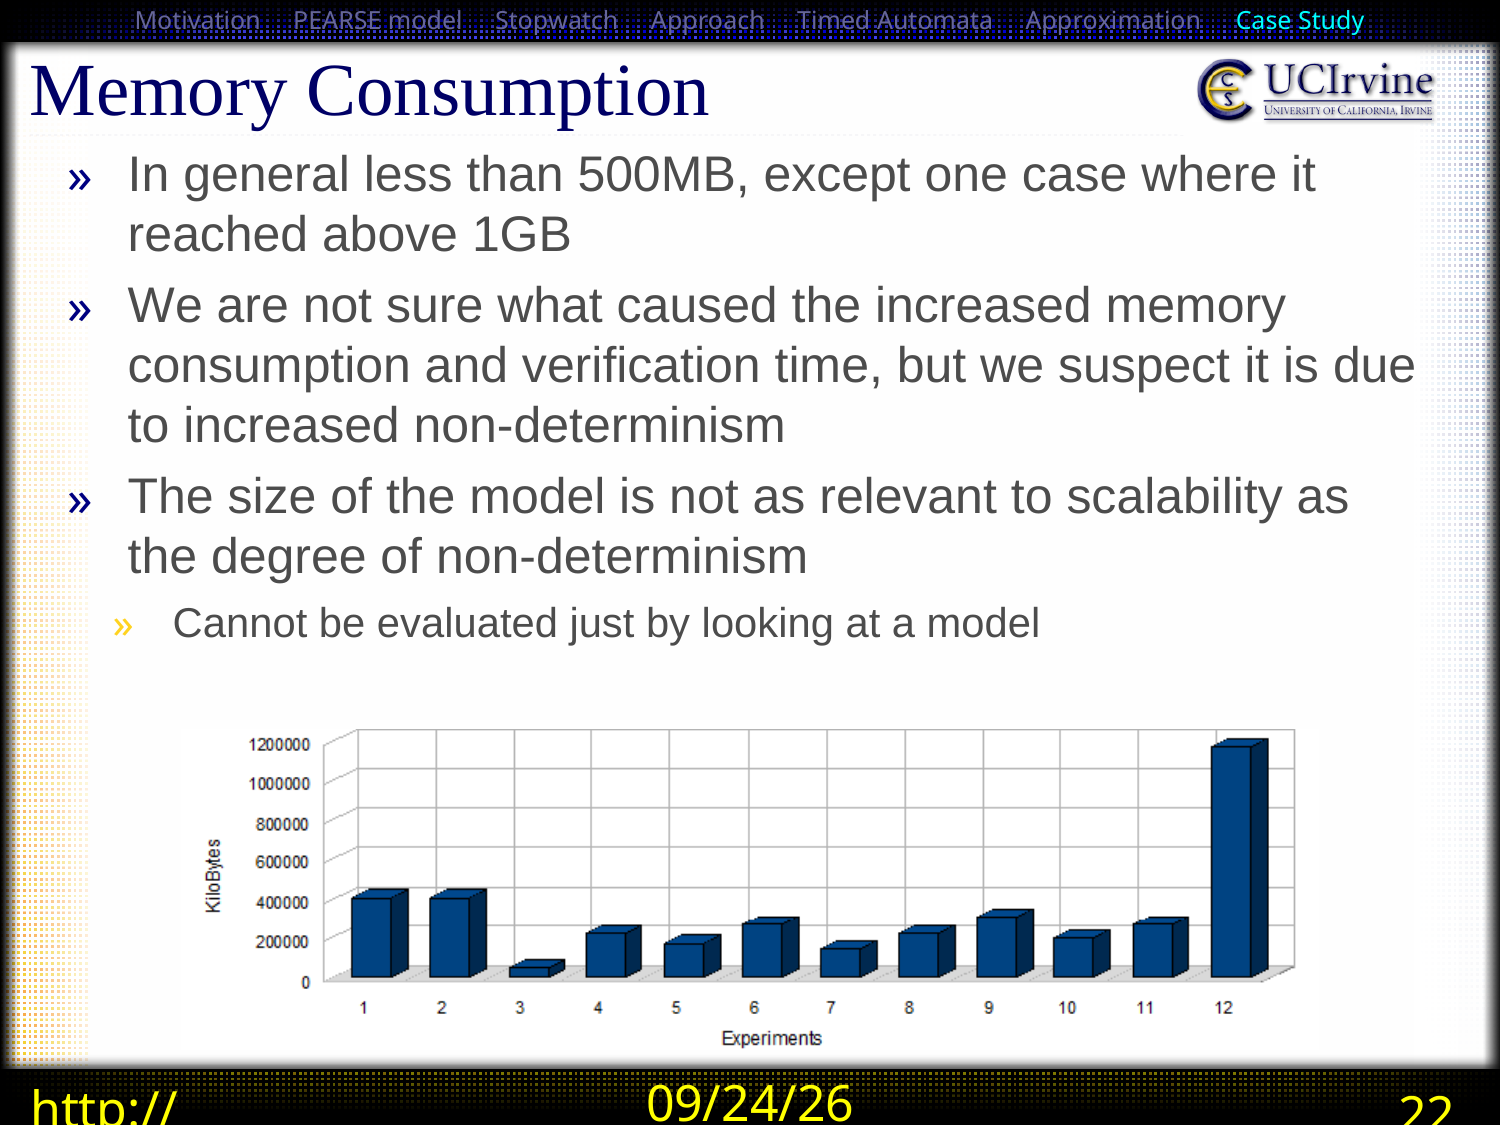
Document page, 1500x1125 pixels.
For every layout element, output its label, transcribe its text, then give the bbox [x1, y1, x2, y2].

text_box Motivation PEARSE model Stopwatch Approach Timed Automata Approximation Case Study [14, 4, 1485, 35]
picture [105, 1103, 119, 1124]
title Memory Consumption [15, 35, 1186, 145]
list In general less than 500MB, except one case where it reached above 1GB We are not sure what caused the increased memory consumption and verification time, but we suspect it is due to increased non-determinism The size of the model is not as relevant to scalability as the degree of non-determinism Cannot be evaluated just by looking at a model [52, 135, 1448, 676]
picture [0, 0, 1500, 1125]
picture [39, 1103, 53, 1125]
